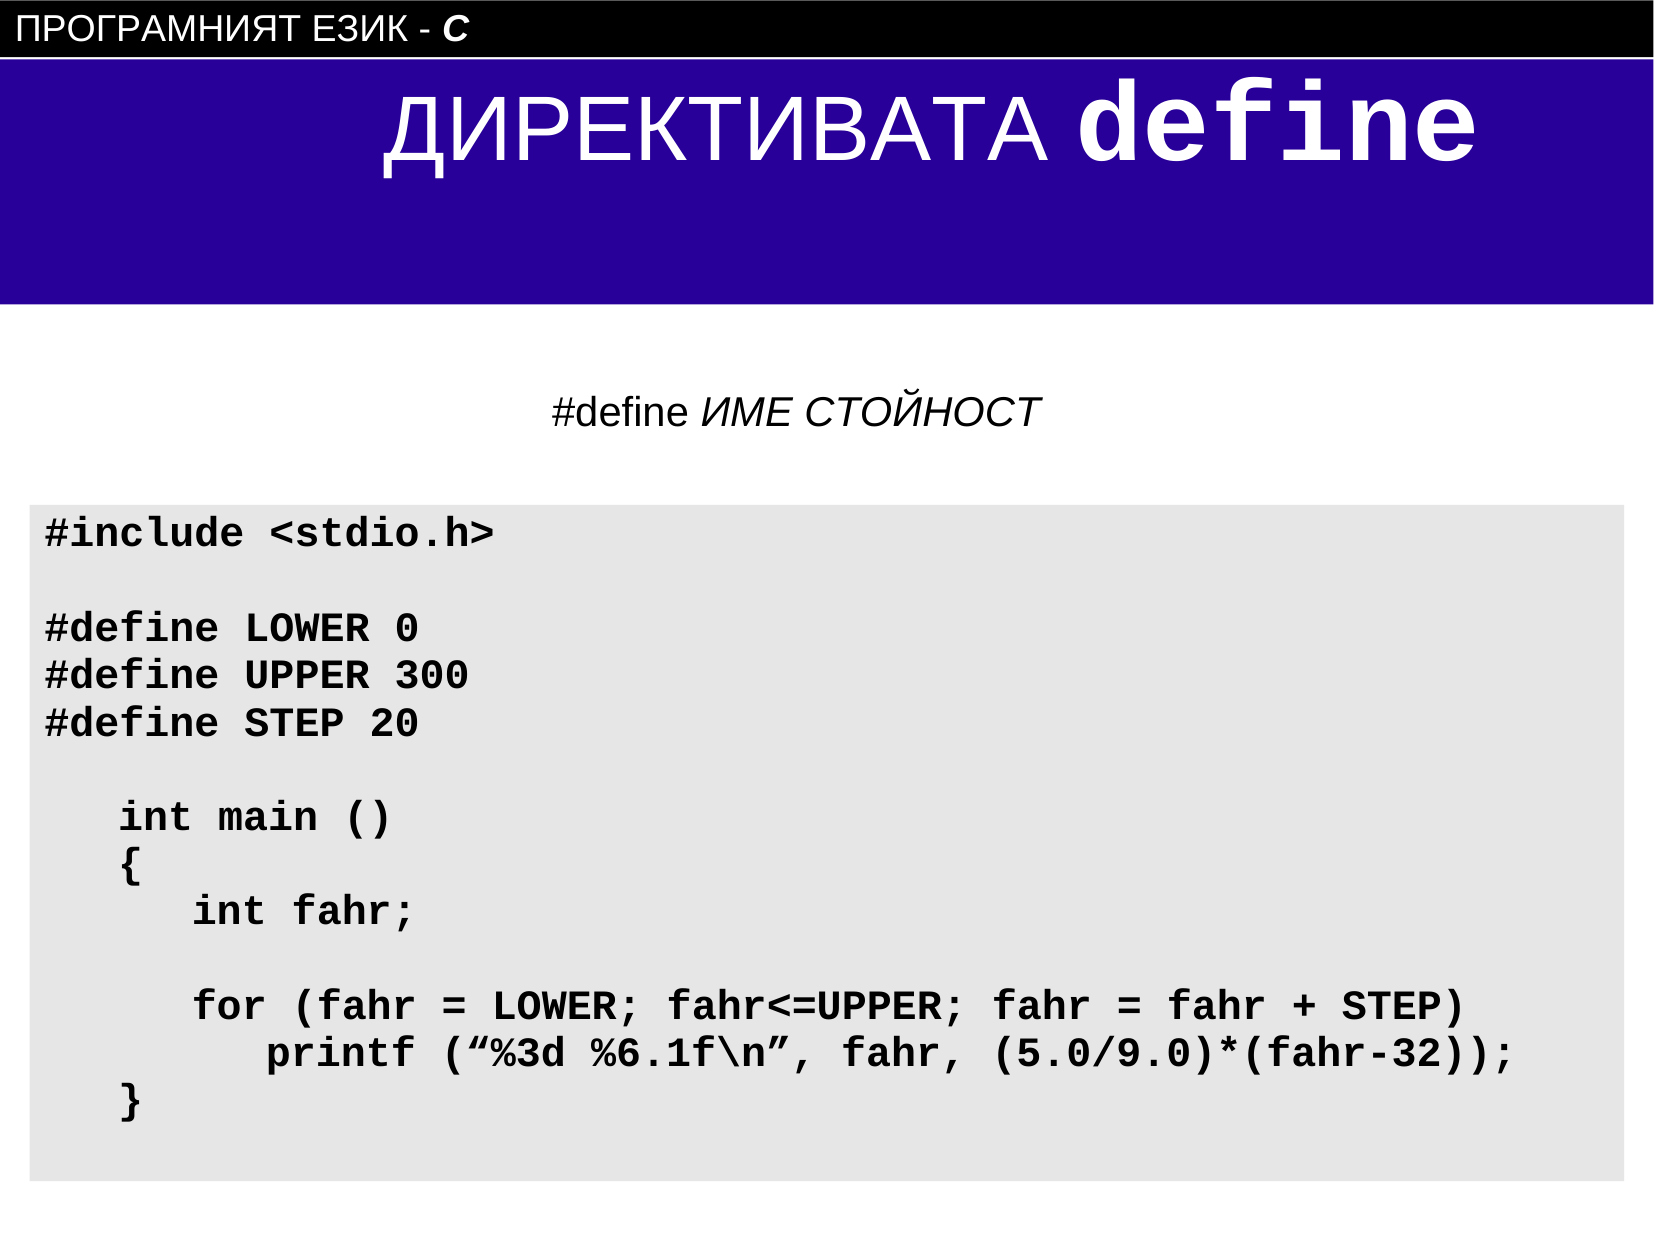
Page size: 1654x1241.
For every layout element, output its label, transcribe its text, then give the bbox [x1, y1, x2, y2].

text_box ДИРЕКТИВАТА define [0, 59, 1654, 305]
text_box #define ИМЕ СТОЙНОСТ [501, 381, 1063, 443]
text_box ПРОГРАМНИЯT ЕЗИК - С [0, 0, 1654, 58]
text_box #include <stdio.h> #define LOWER 0 #define UPPER 300 #define STEP 20 int main () { int fahr; for (fahr = LOWER; fahr<=UPPER; fahr = fahr + STEP) printf (“%3d %6.1f\n”, fahr, (5.0/9.0)*(fahr-32)); } [29, 504, 1625, 1182]
